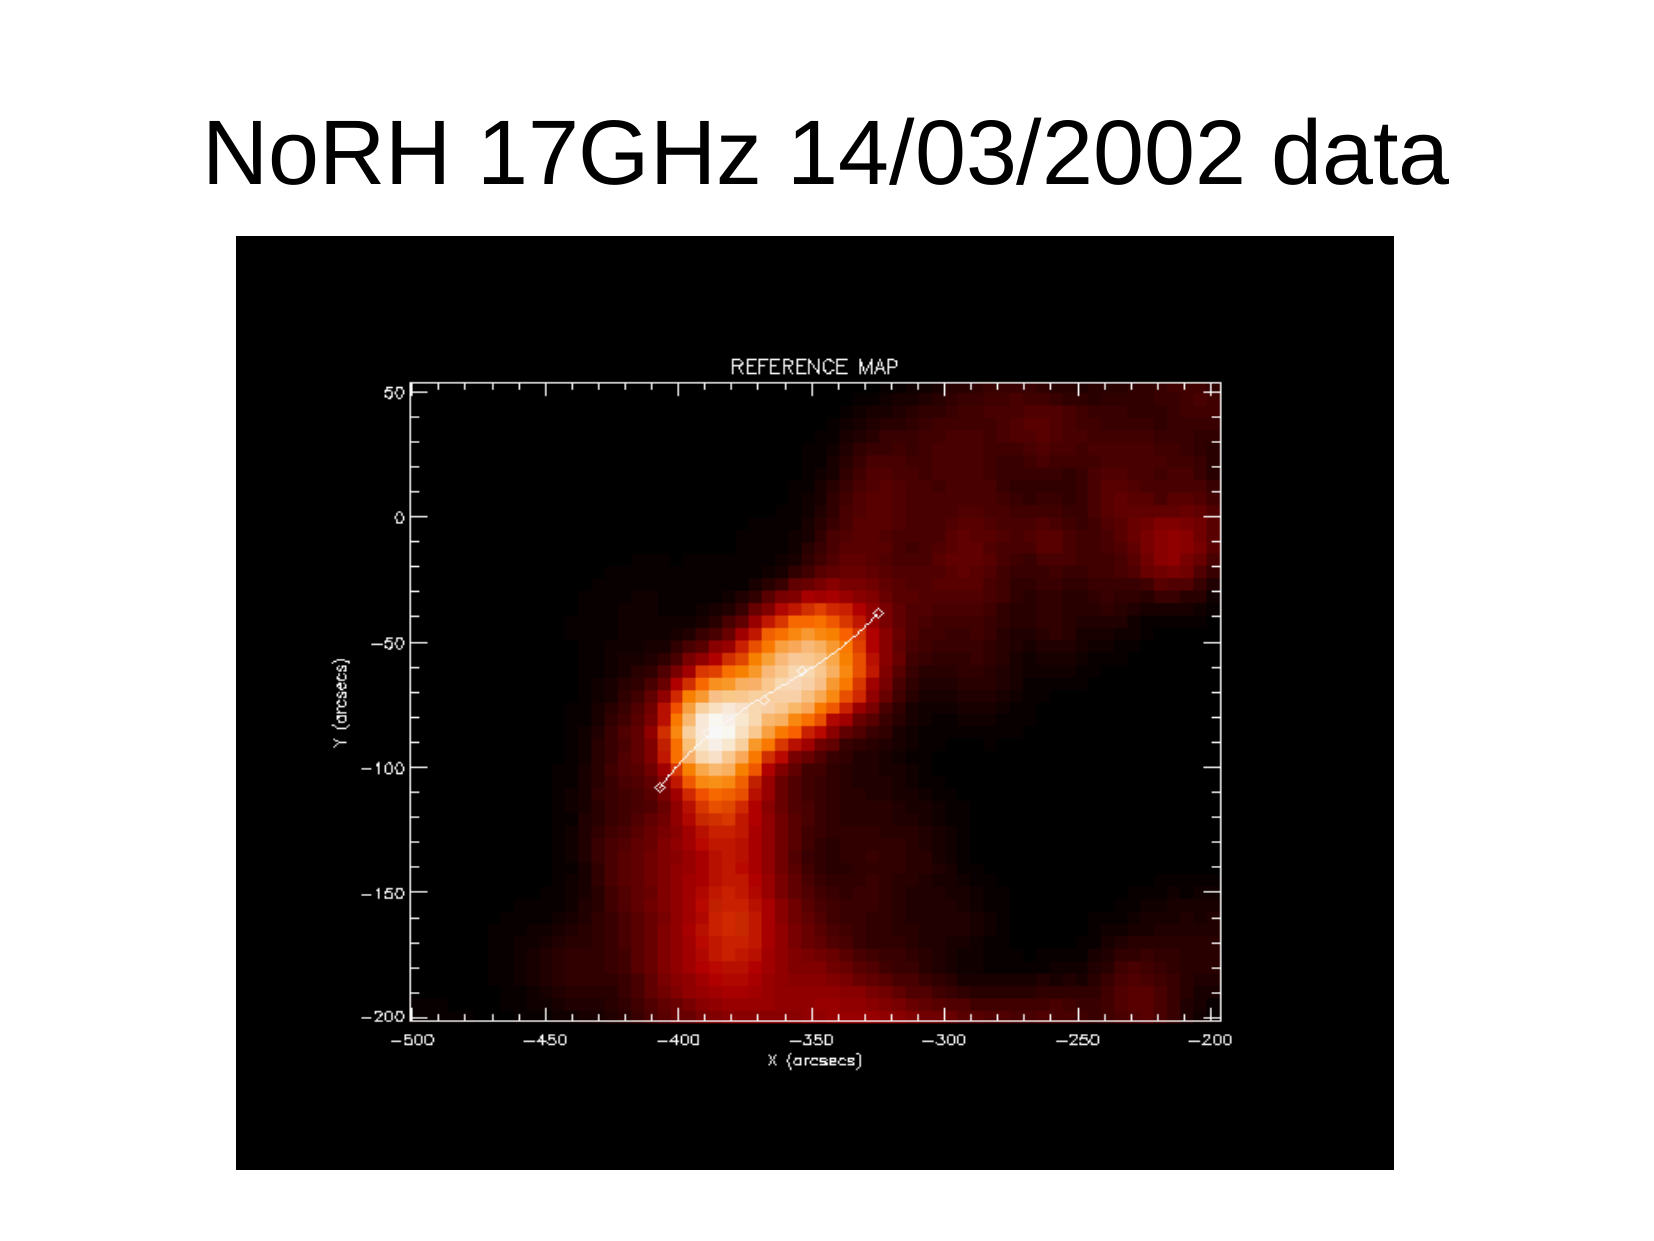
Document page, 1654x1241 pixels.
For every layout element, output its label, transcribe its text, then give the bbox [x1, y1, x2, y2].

picture [236, 236, 1394, 1170]
title NoRH 17GHz 14/03/2002 data [82, 49, 1571, 257]
